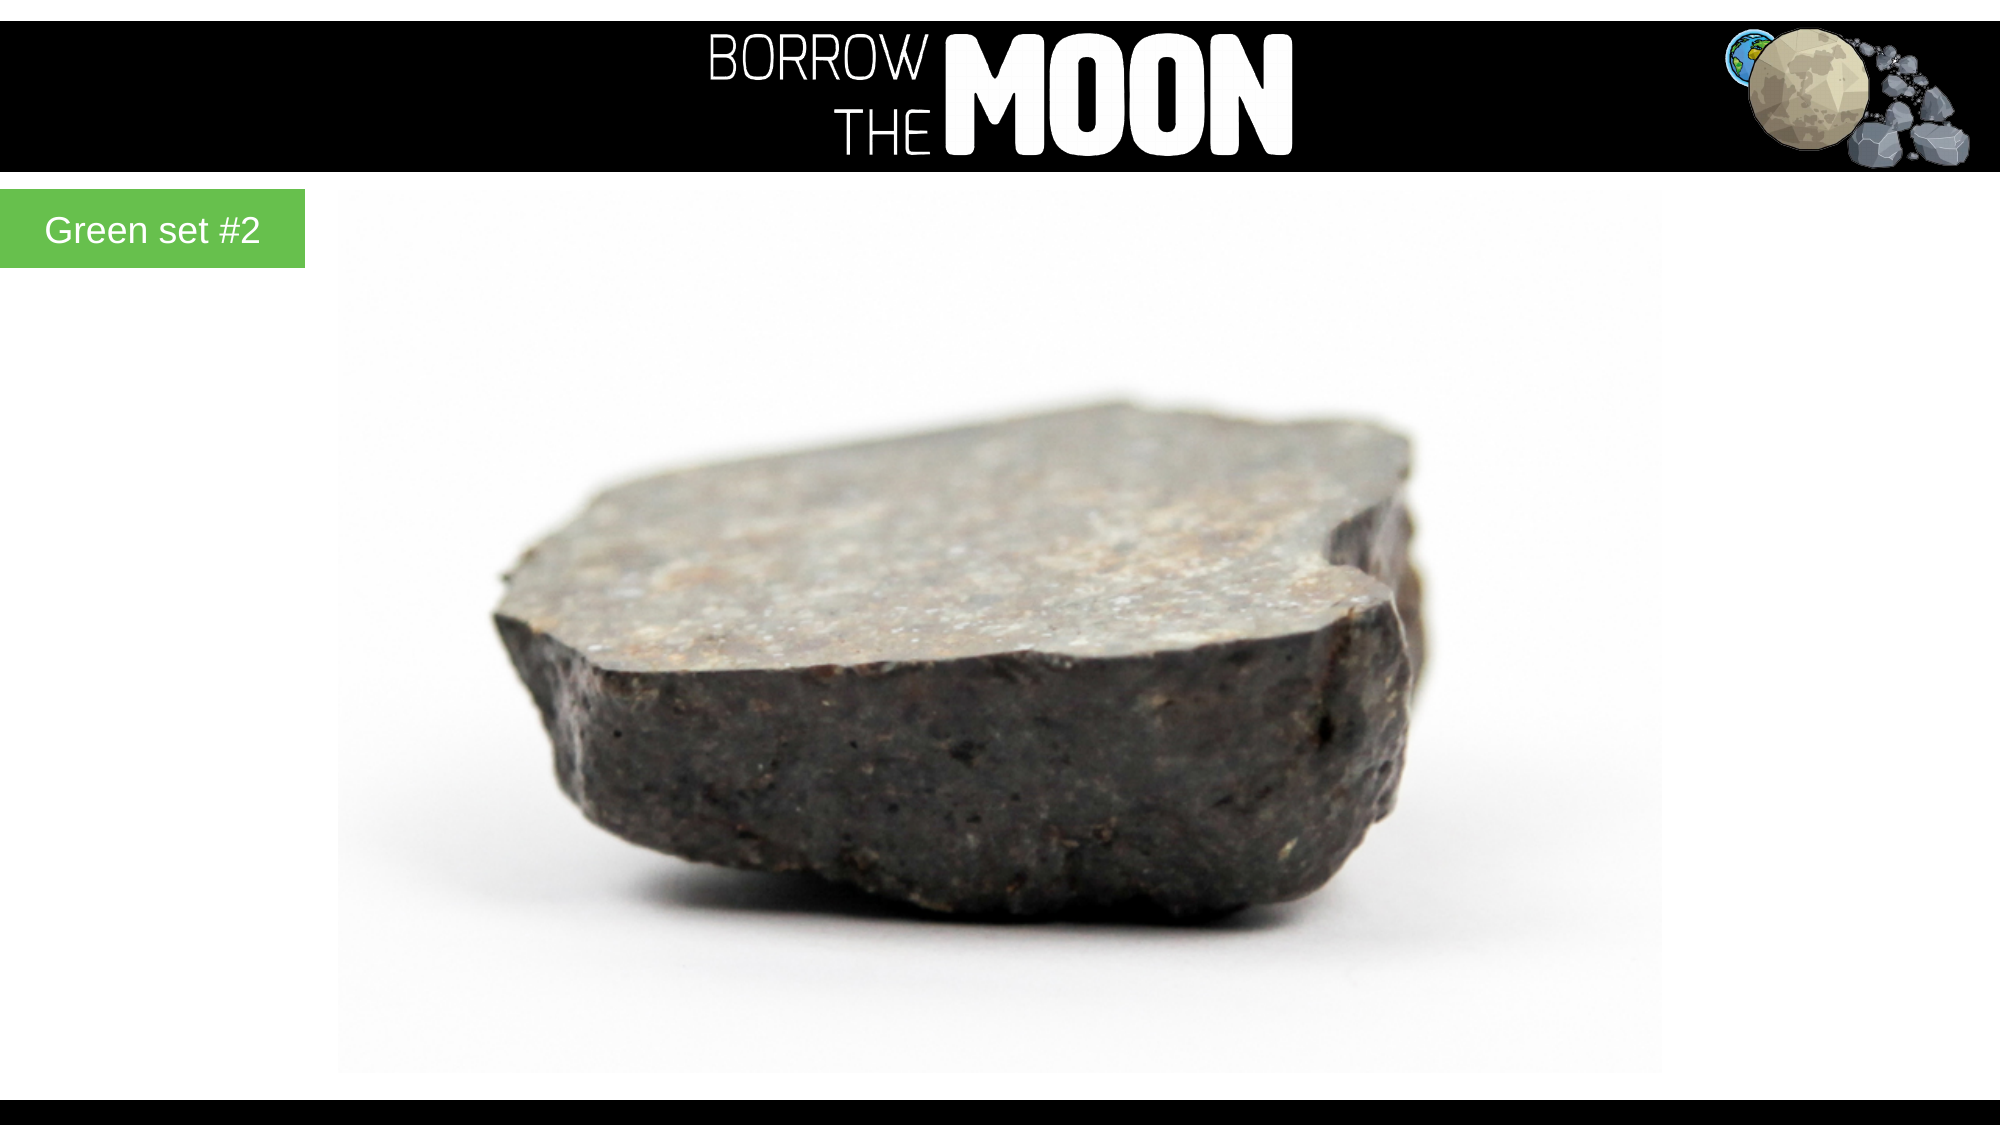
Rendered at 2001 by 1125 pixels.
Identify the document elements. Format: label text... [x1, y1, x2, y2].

text_box Green set #2 [0, 189, 305, 268]
picture [338, 190, 1662, 1073]
